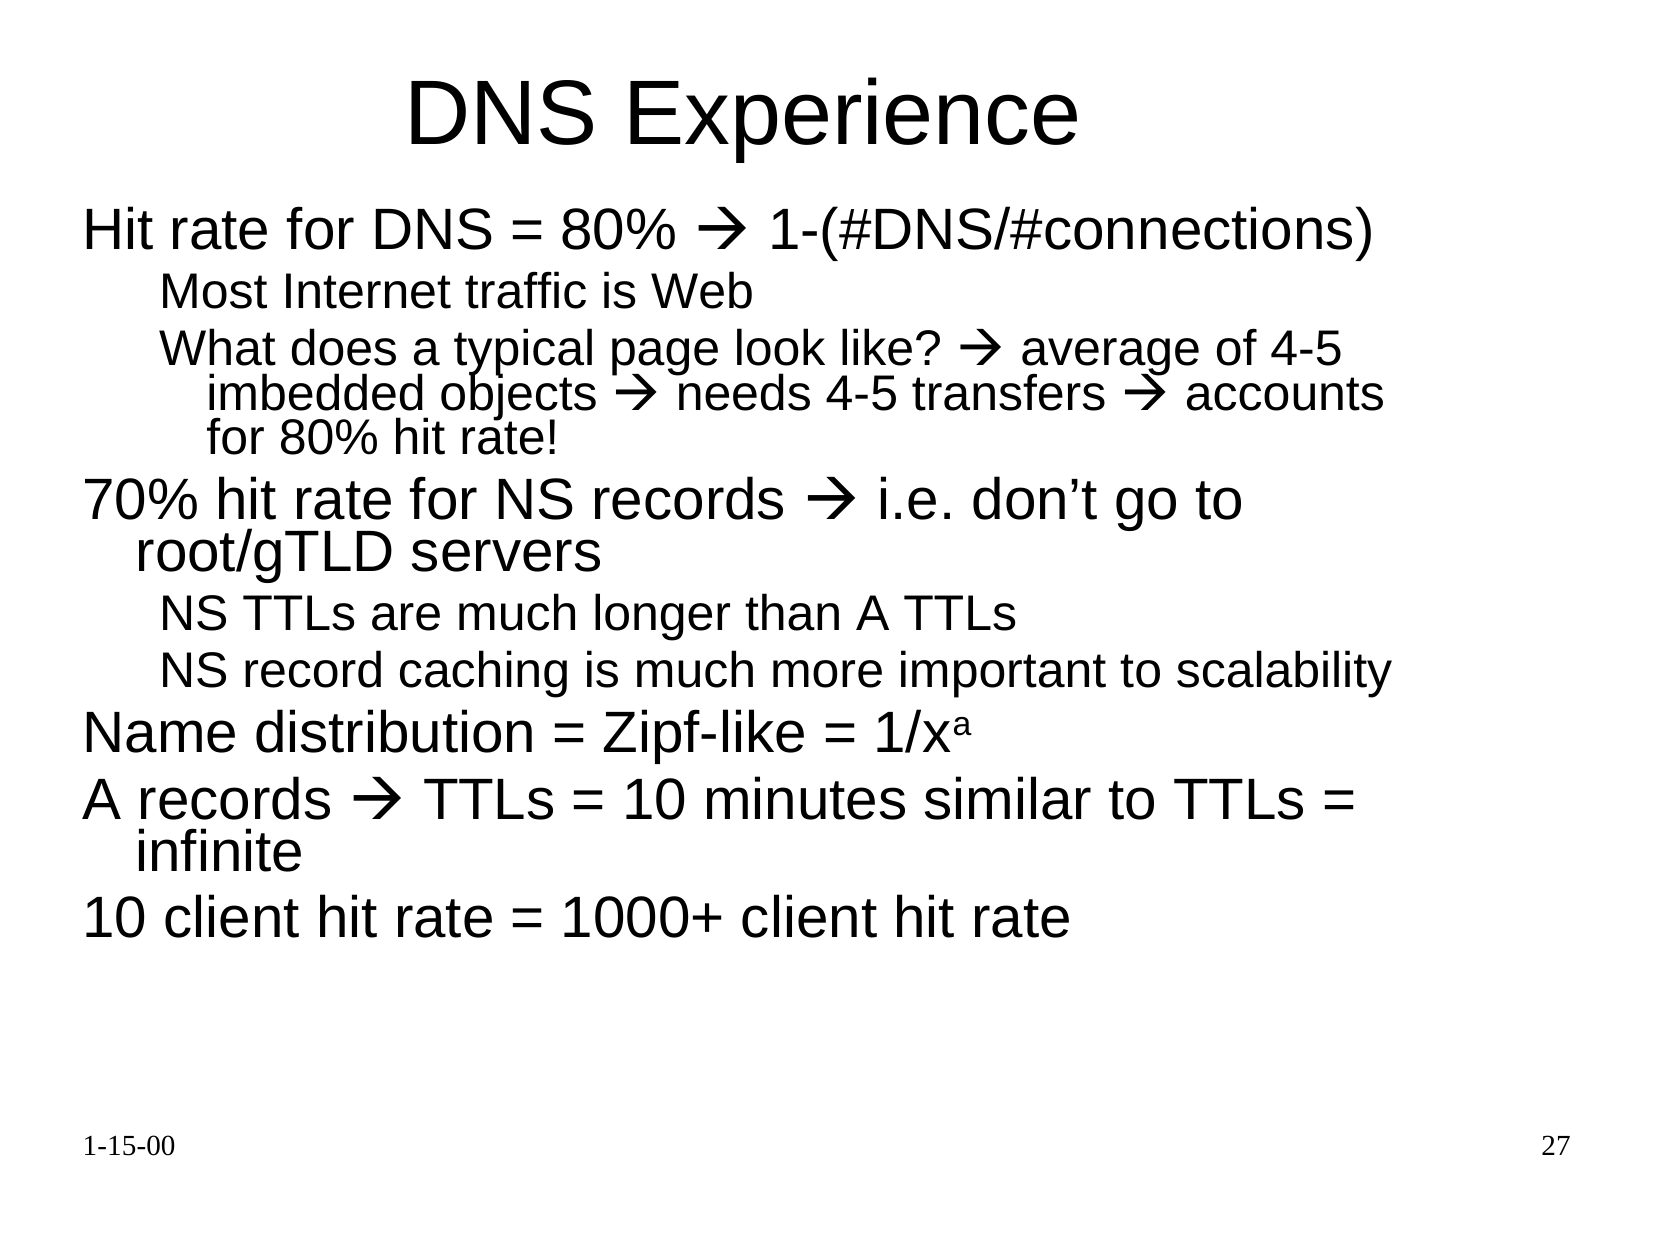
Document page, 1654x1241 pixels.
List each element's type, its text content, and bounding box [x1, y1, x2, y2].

title DNS Experience [49, 49, 1438, 176]
list Hit rate for DNS = 80%  1-(#DNS/#connections) Most Internet traffic is Web What does a typical page look like?  average of 4-5 imbedded objects  needs 4-5 transfers  accounts for 80% hit rate! 70% hit rate for NS records  i.e. don’t go to root/gTLD servers NS TTLs are much longer than A TTLs NS record caching is much more important to scalability Name distribution = Zipf-like = 1/xa A records  TTLs = 10 minutes similar to TTLs = infinite 10 client hit rate = 1000+ client hit rate [49, 200, 1438, 1178]
